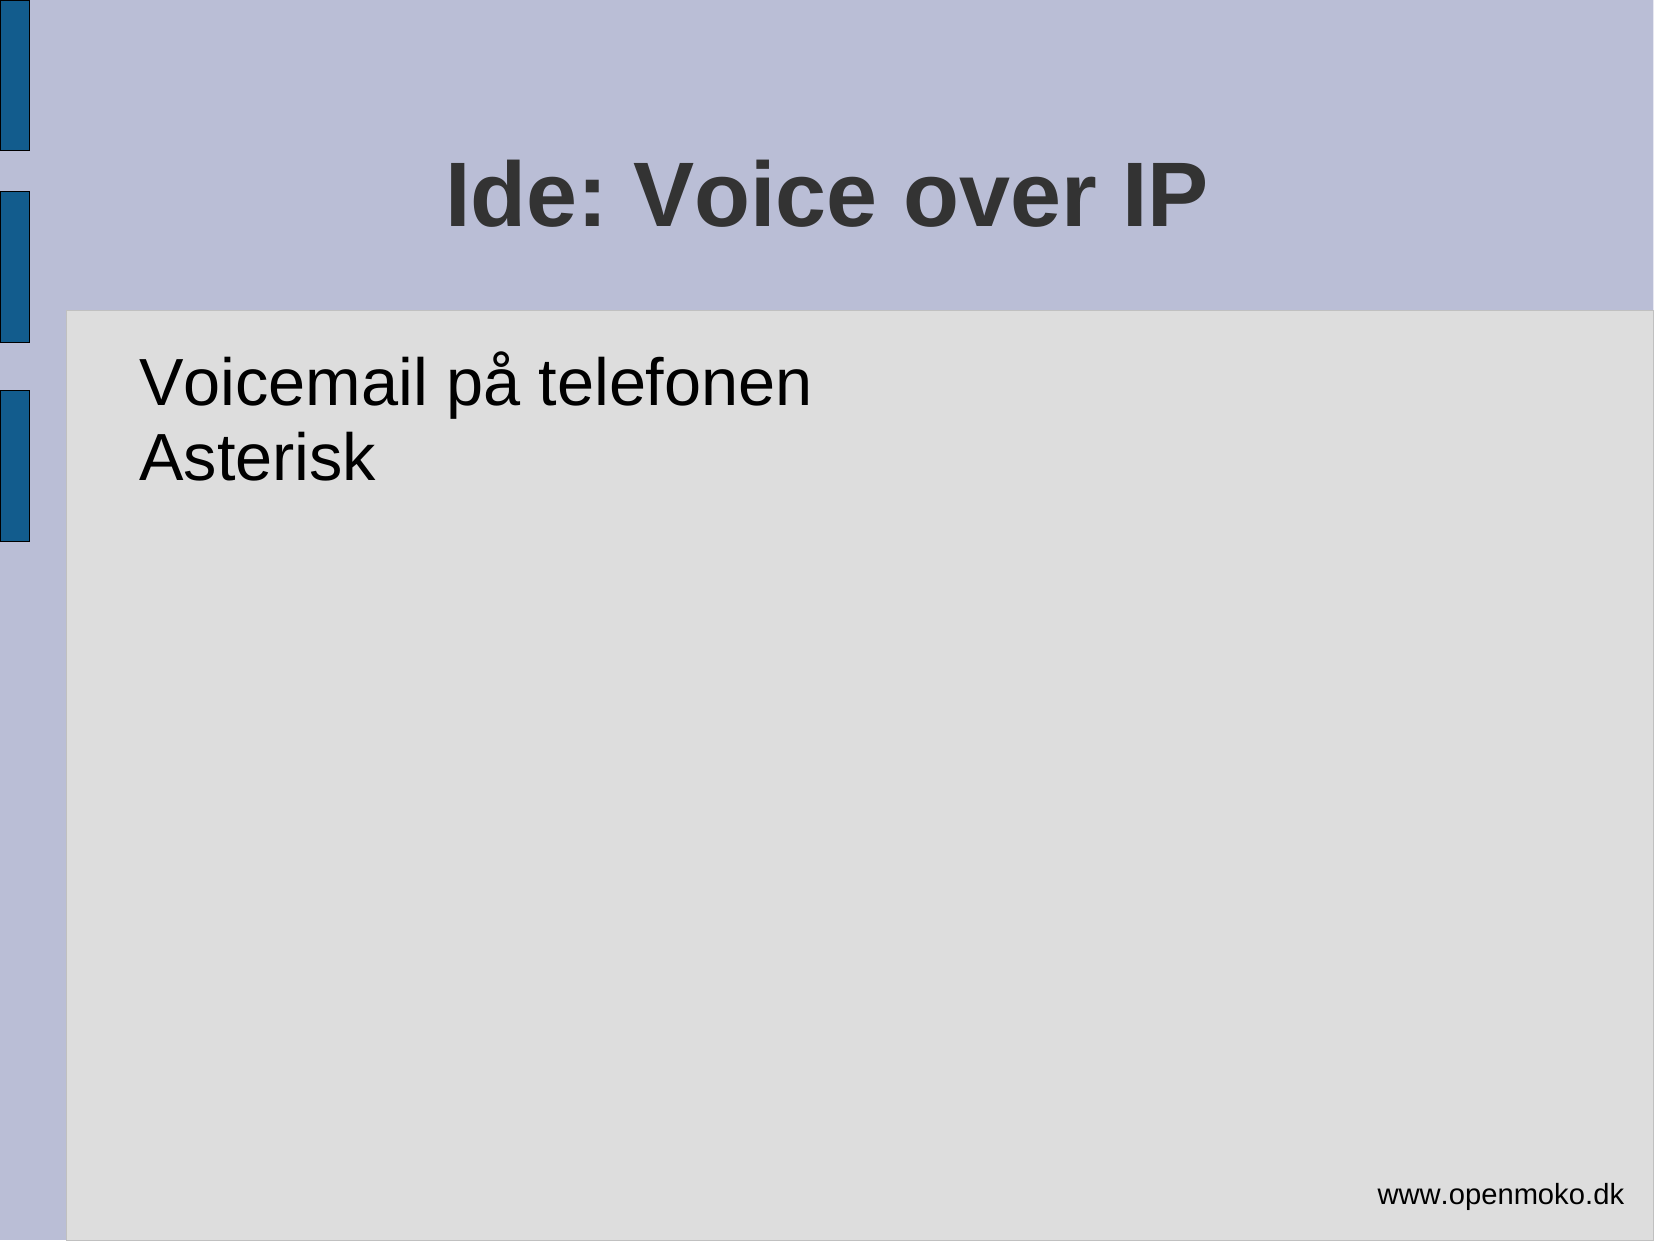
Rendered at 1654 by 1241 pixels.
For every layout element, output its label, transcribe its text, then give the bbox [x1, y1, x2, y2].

list Voicemail på telefonen Asterisk [121, 344, 1534, 1127]
title Ide: Voice over IP [121, 91, 1534, 299]
